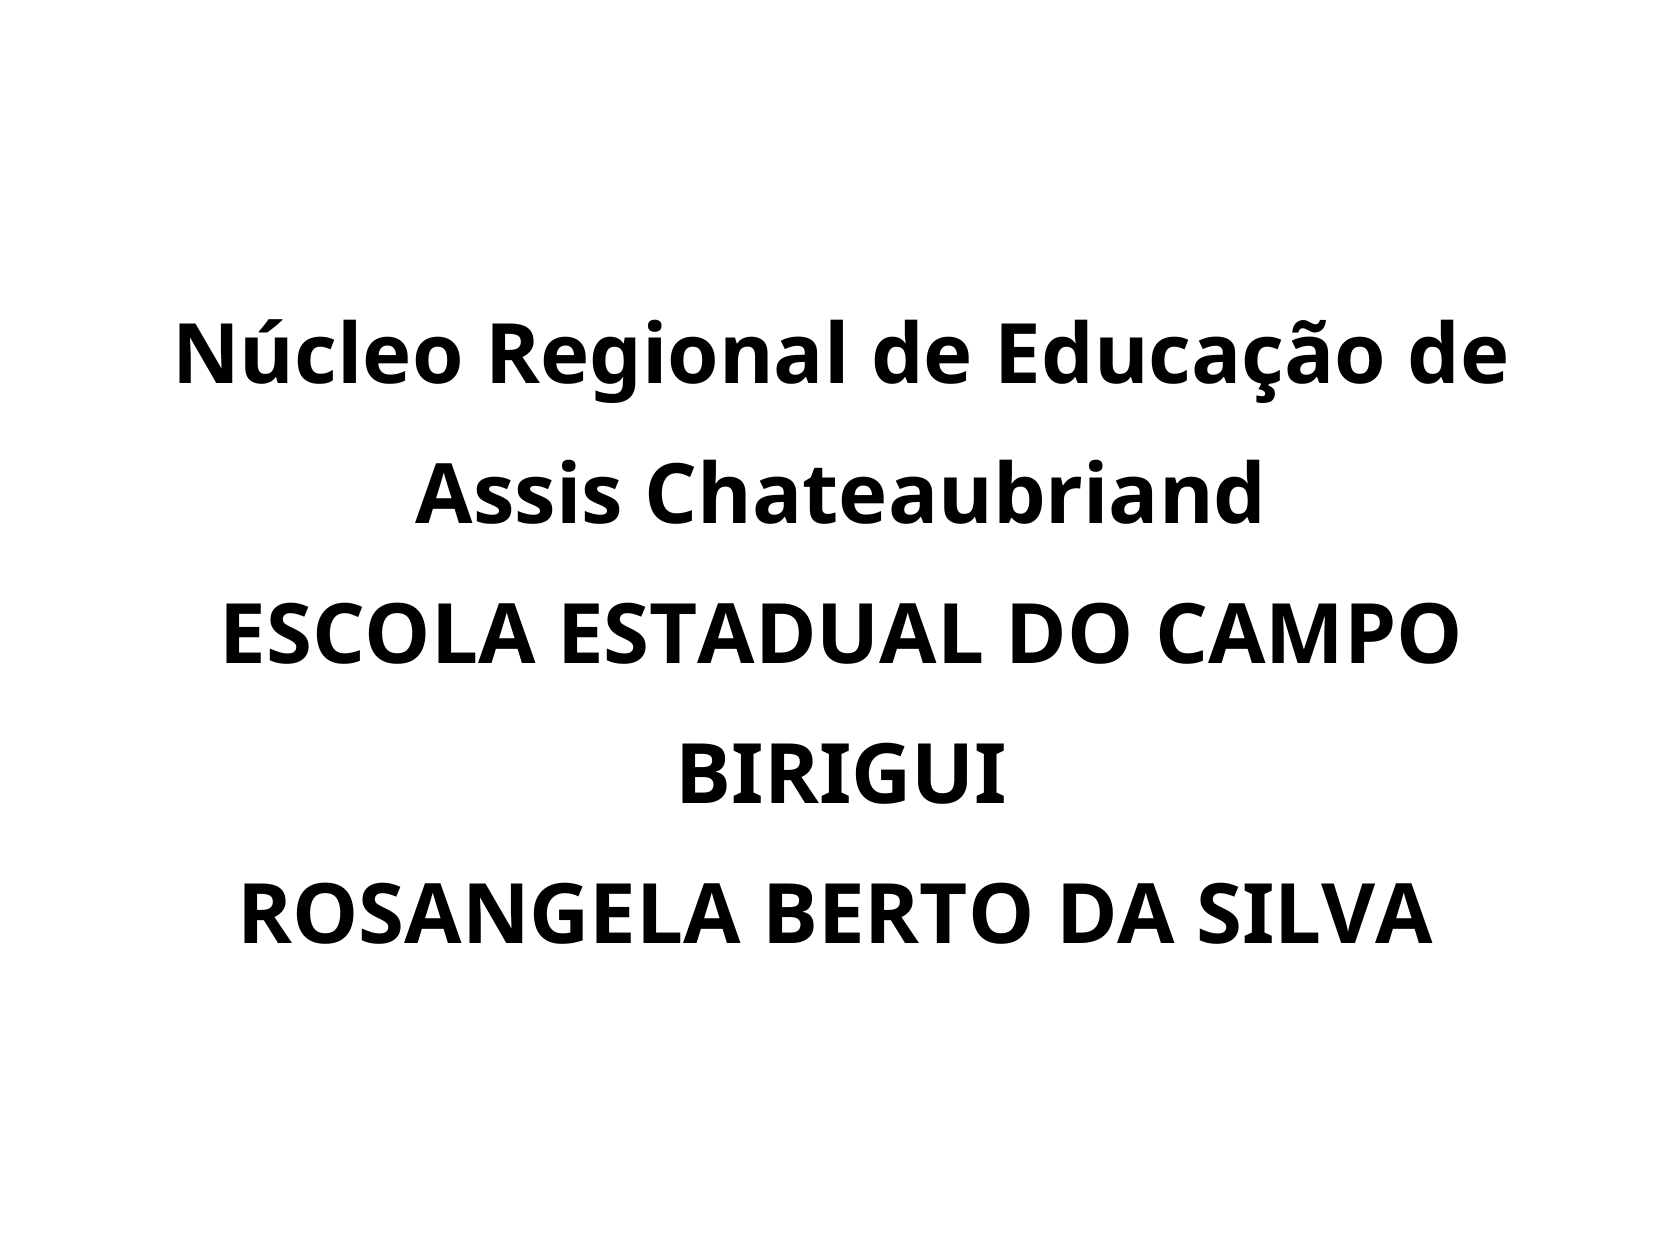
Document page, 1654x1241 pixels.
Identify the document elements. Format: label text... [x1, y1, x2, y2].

text_box Núcleo Regional de Educação de Assis Chateaubriand ESCOLA ESTADUAL DO CAMPO BIRIGUI ROSANGELA BERTO DA SILVA [88, 147, 1595, 1046]
